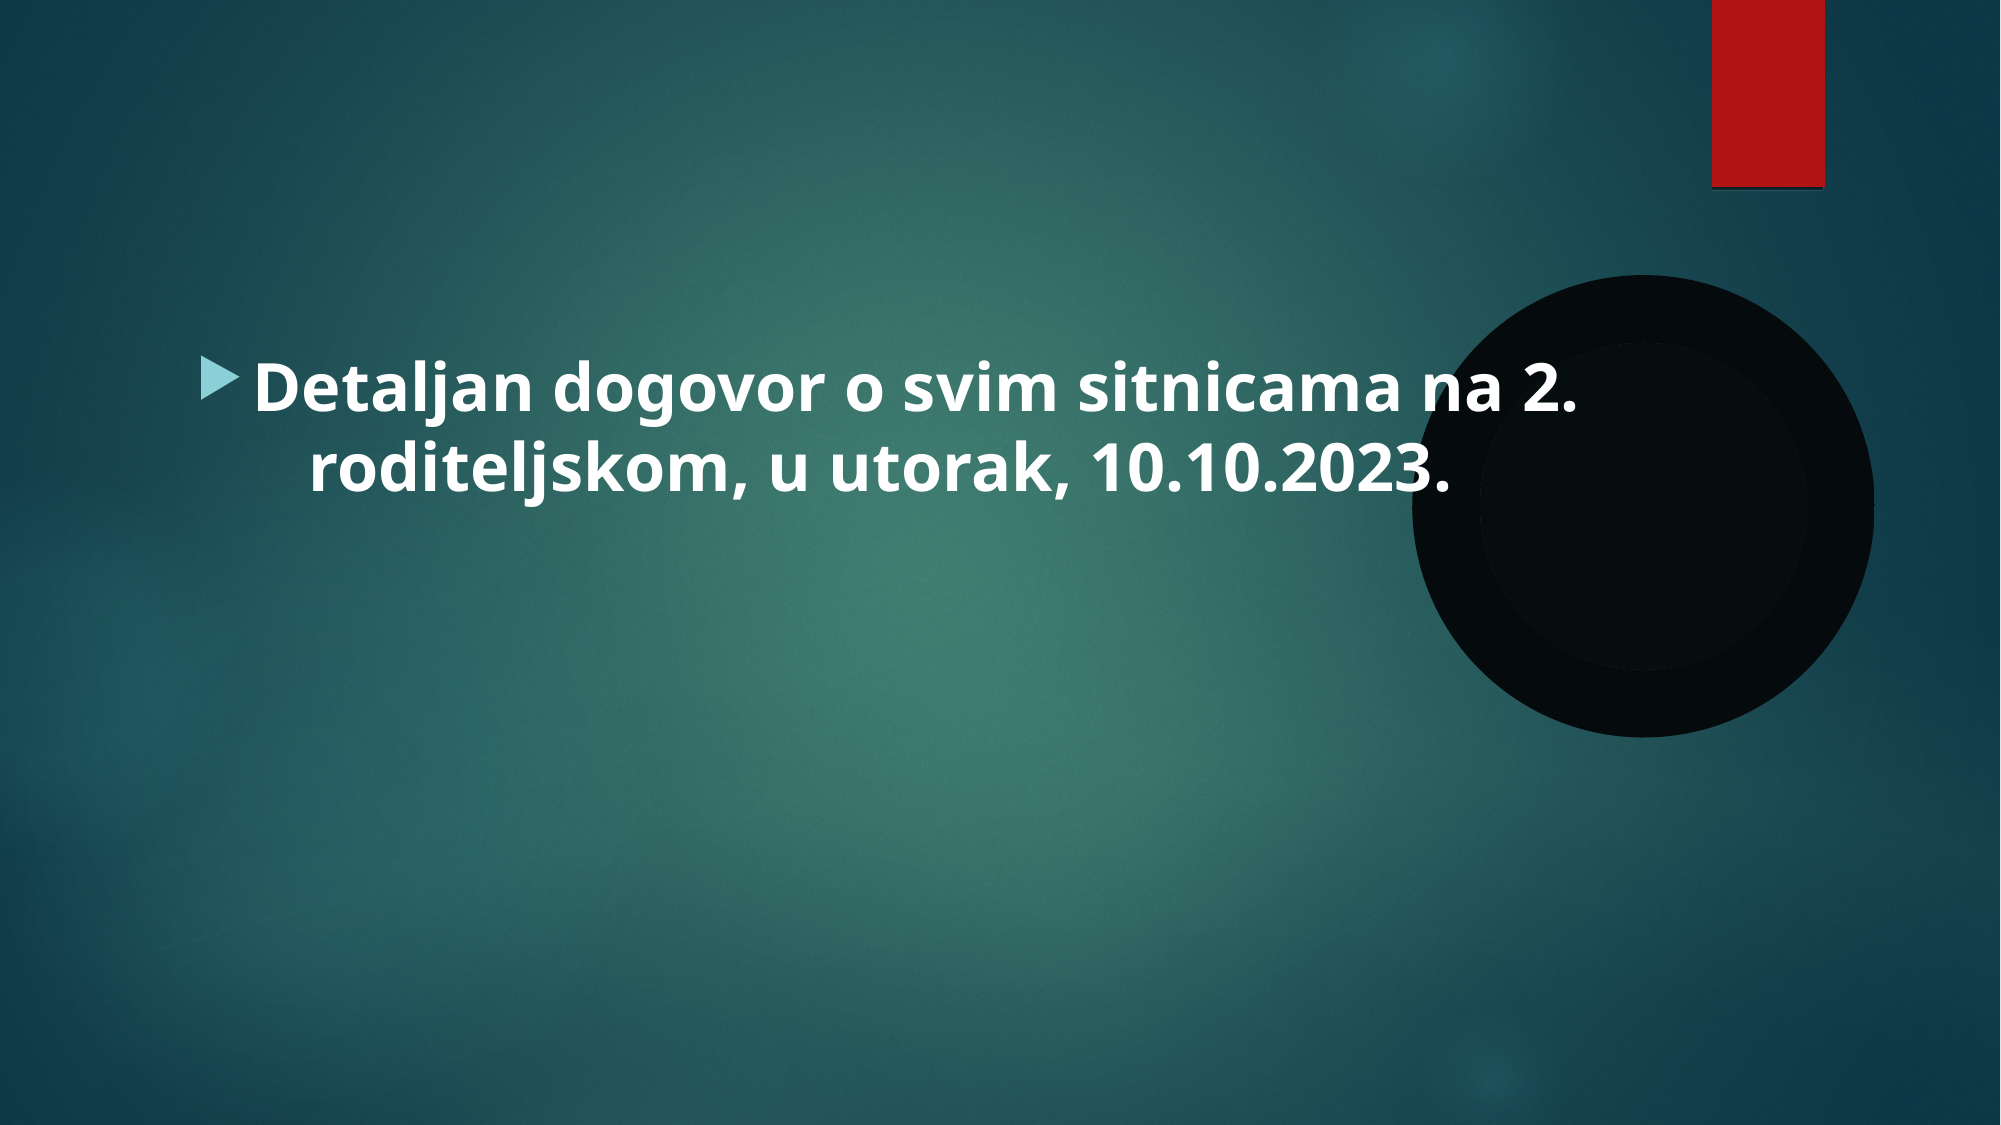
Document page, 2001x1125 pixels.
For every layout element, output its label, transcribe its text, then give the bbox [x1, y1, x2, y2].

list Detaljan dogovor o svim sitnicama na 2. roditeljskom, u utorak, 10.10.2023. [181, 336, 1649, 1026]
